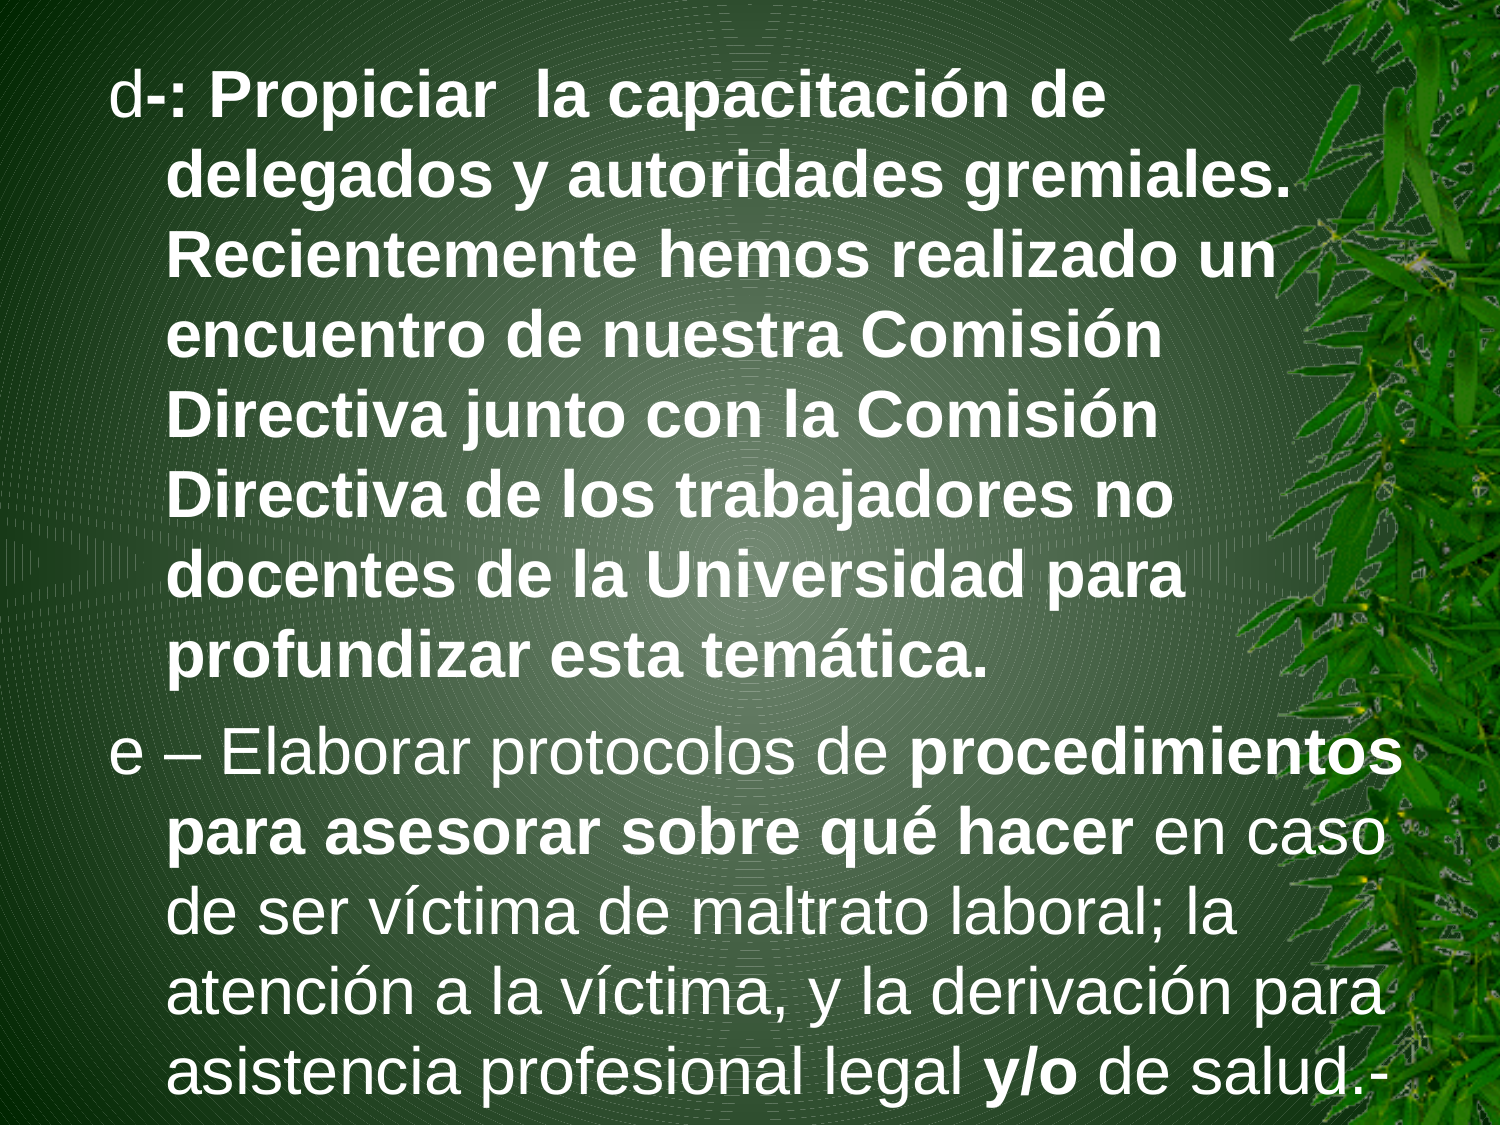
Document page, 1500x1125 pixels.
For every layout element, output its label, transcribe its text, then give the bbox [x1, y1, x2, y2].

list d-: Propiciar la capacitación de delegados y autoridades gremiales. Recientemente hemos realizado un encuentro de nuestra Comisión Directiva junto con la Comisión Directiva de los trabajadores no docentes de la Universidad para profundizar esta temática. e – Elaborar protocolos de procedimientos para asesorar sobre qué hacer en caso de ser víctima de maltrato laboral; la atención a la víctima, y la derivación para asistencia profesional legal y/o de salud.- [37, 42, 1436, 1125]
